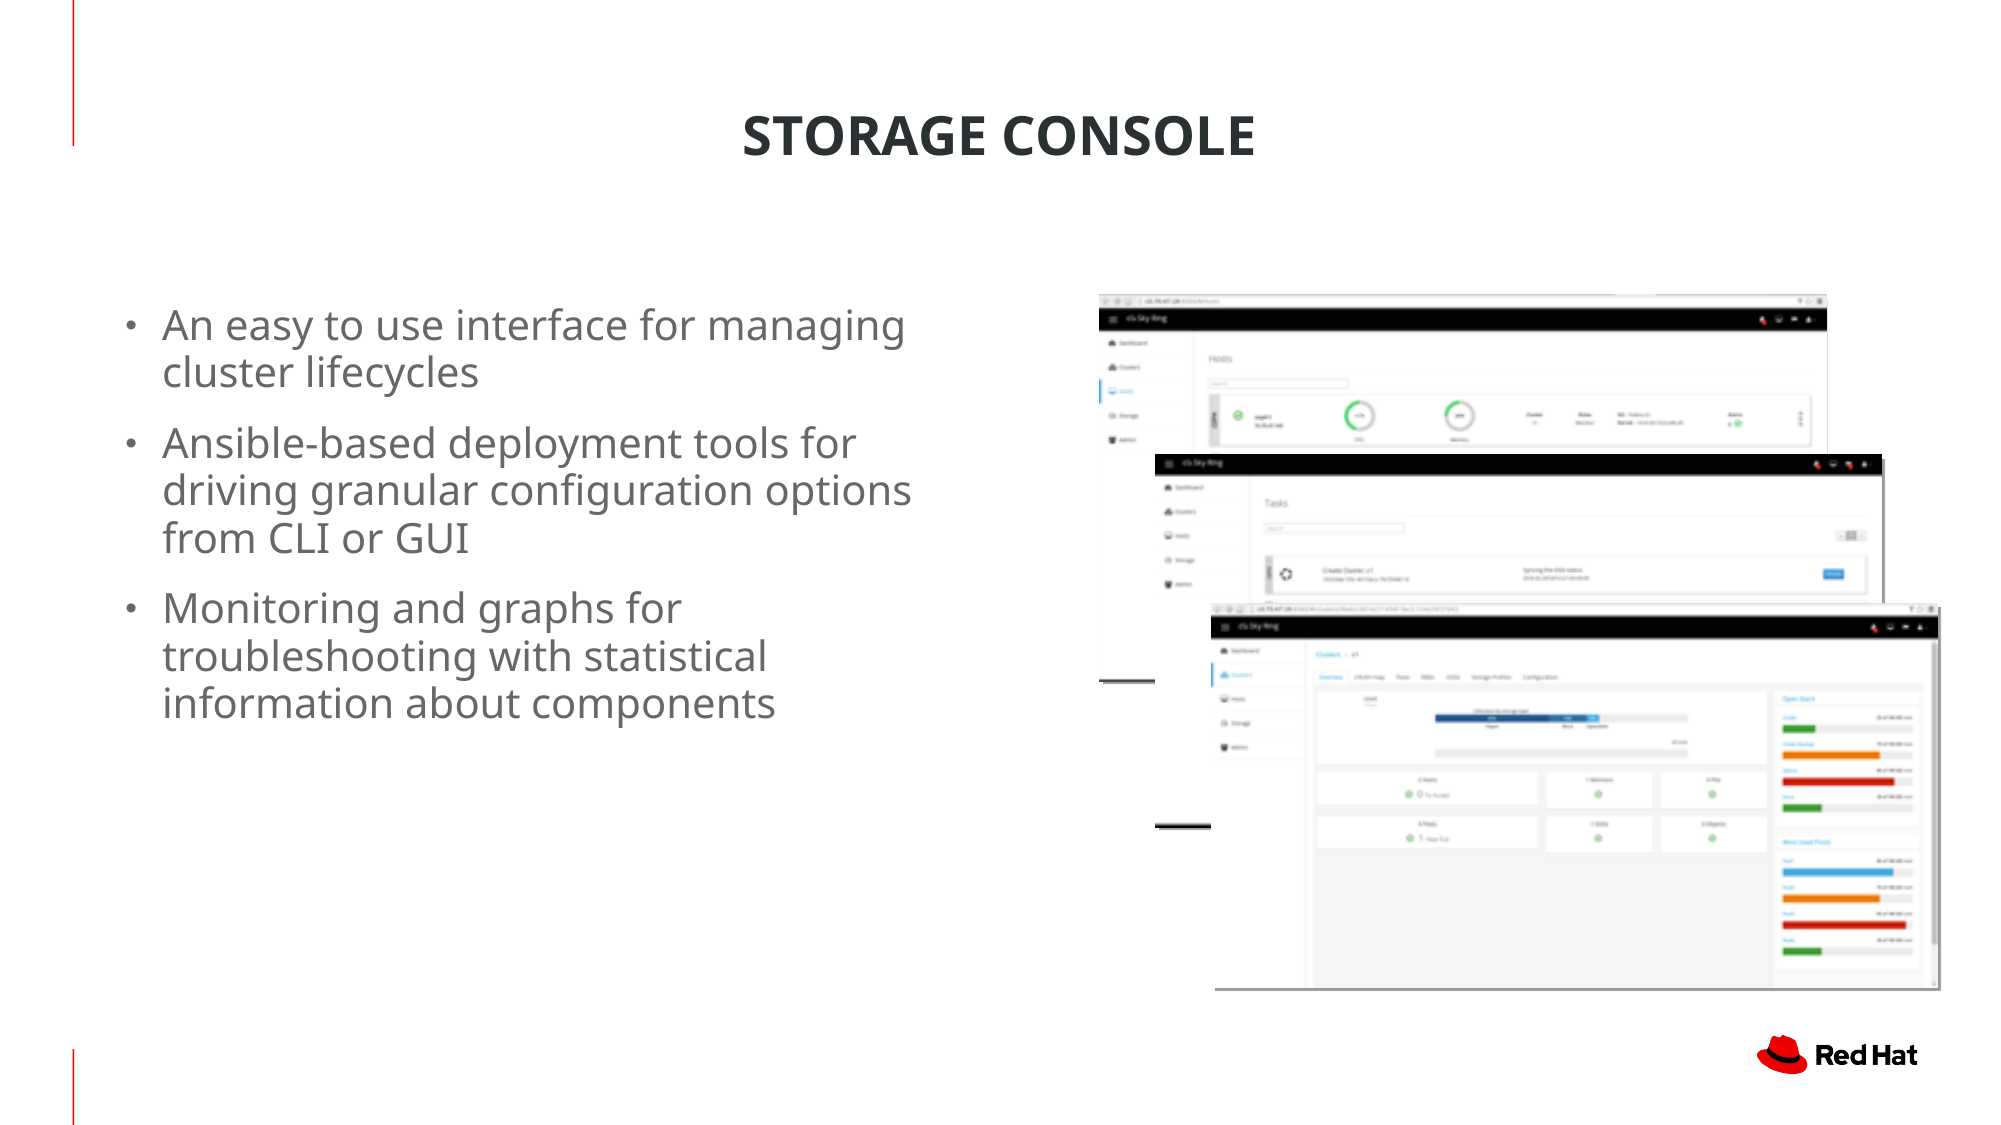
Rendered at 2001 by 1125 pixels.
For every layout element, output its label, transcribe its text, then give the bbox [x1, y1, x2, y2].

title Storage console [68, 85, 1932, 212]
list An easy to use interface for managing cluster lifecycles Ansible-based deployment tools for driving granular configuration options from CLI or GUI Monitoring and graphs for troubleshooting with statistical information about components [101, 294, 1016, 988]
picture [1099, 294, 1938, 988]
picture [1757, 1035, 1918, 1074]
